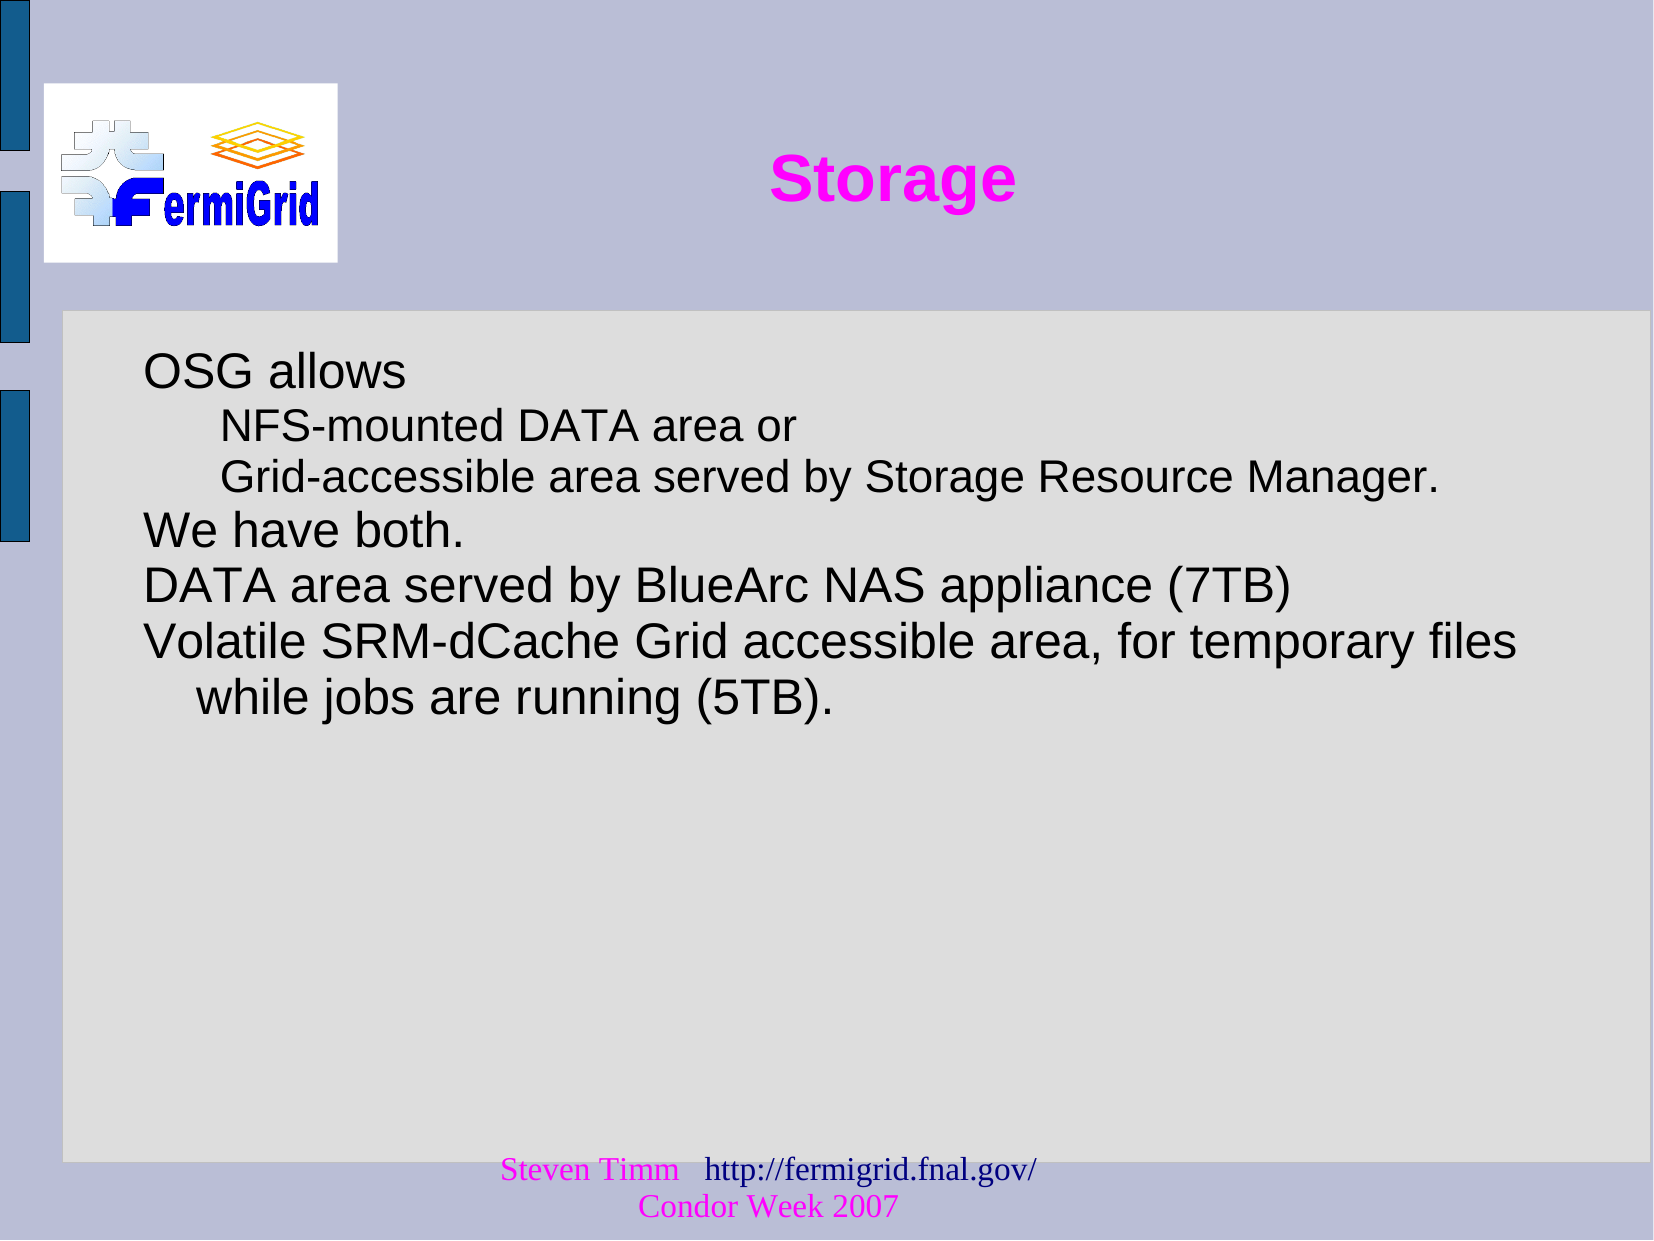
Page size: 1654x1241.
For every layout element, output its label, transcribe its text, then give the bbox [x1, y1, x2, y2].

title Storage [187, 75, 1600, 283]
list OSG allows NFS-mounted DATA area or Grid-accessible area served by Storage Resource Manager. We have both. DATA area served by BlueArc NAS appliance (7TB) Volatile SRM-dCache Grid accessible area, for temporary files while jobs are running (5TB). [125, 343, 1538, 1126]
picture [53, 112, 187, 234]
